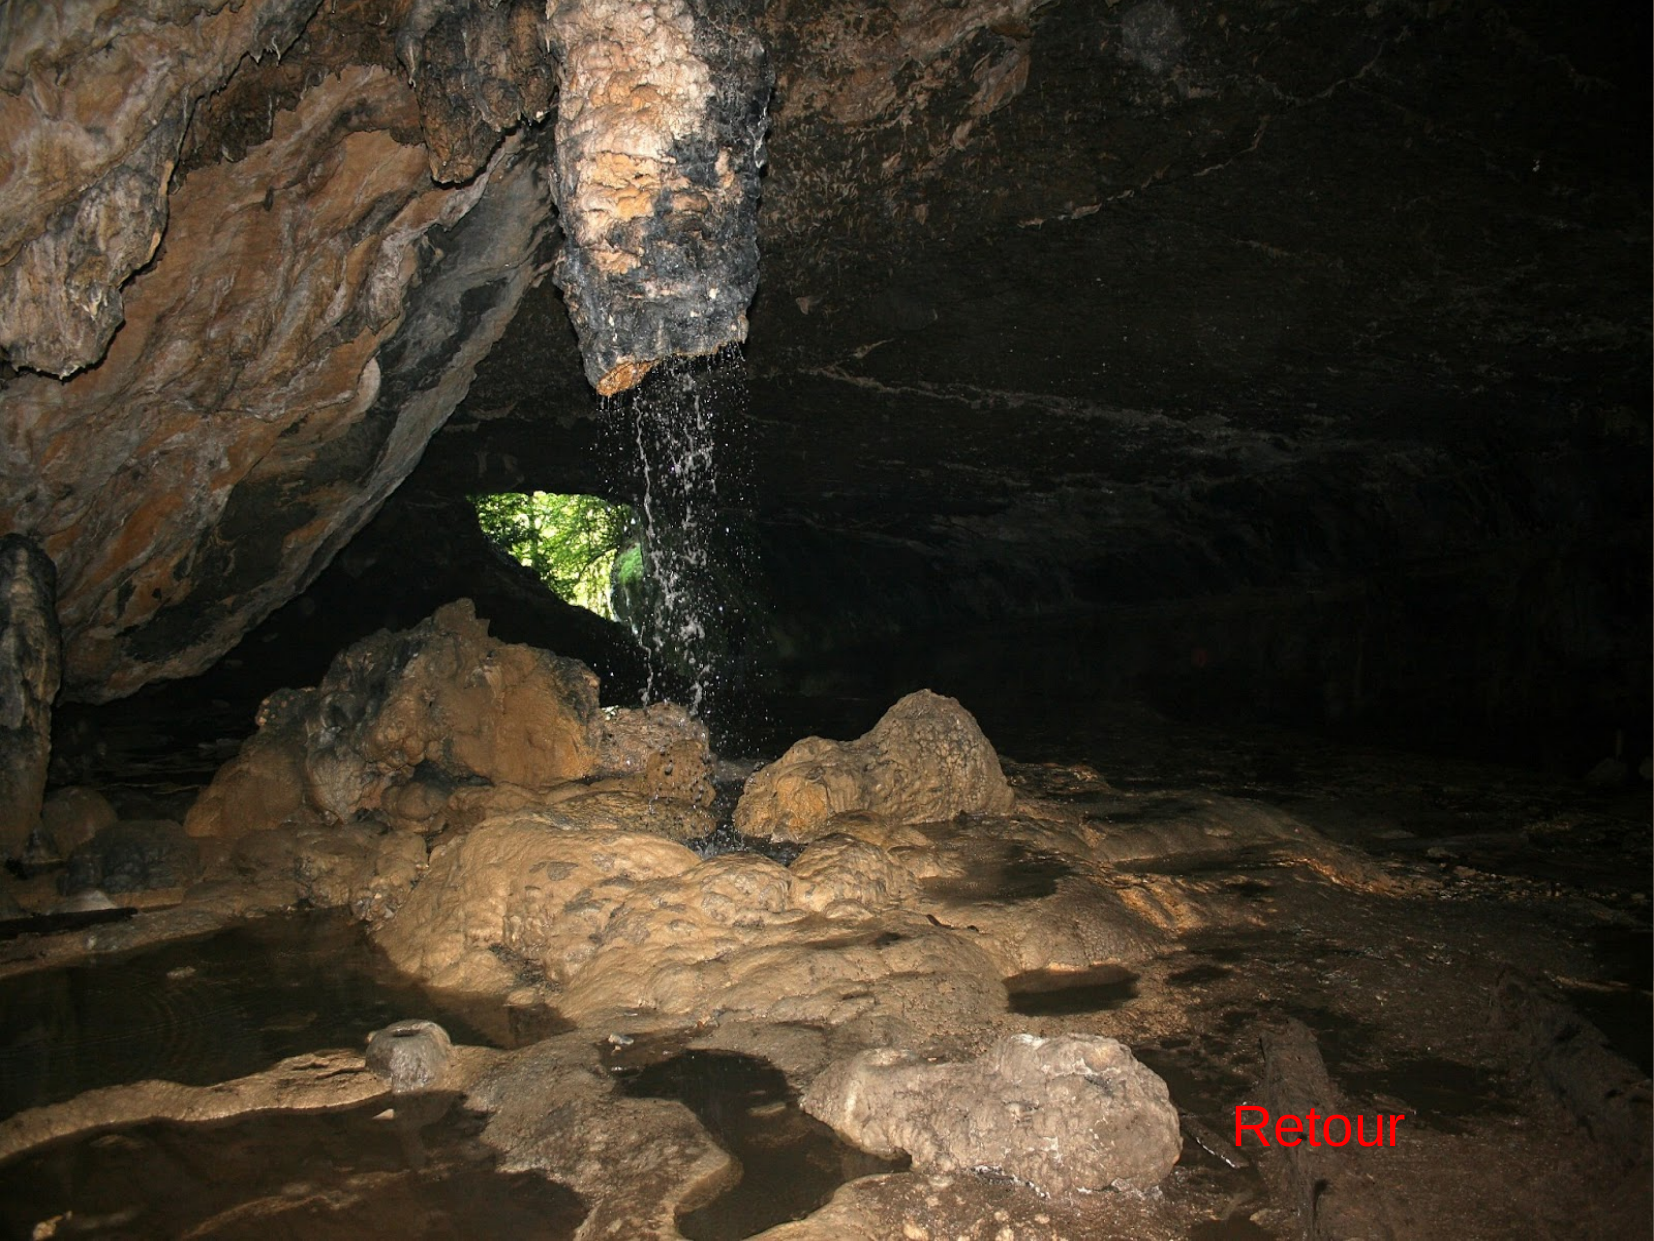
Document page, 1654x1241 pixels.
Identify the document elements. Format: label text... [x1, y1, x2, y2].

picture [0, 0, 1654, 1241]
text_box Retour [1216, 1086, 1619, 1167]
